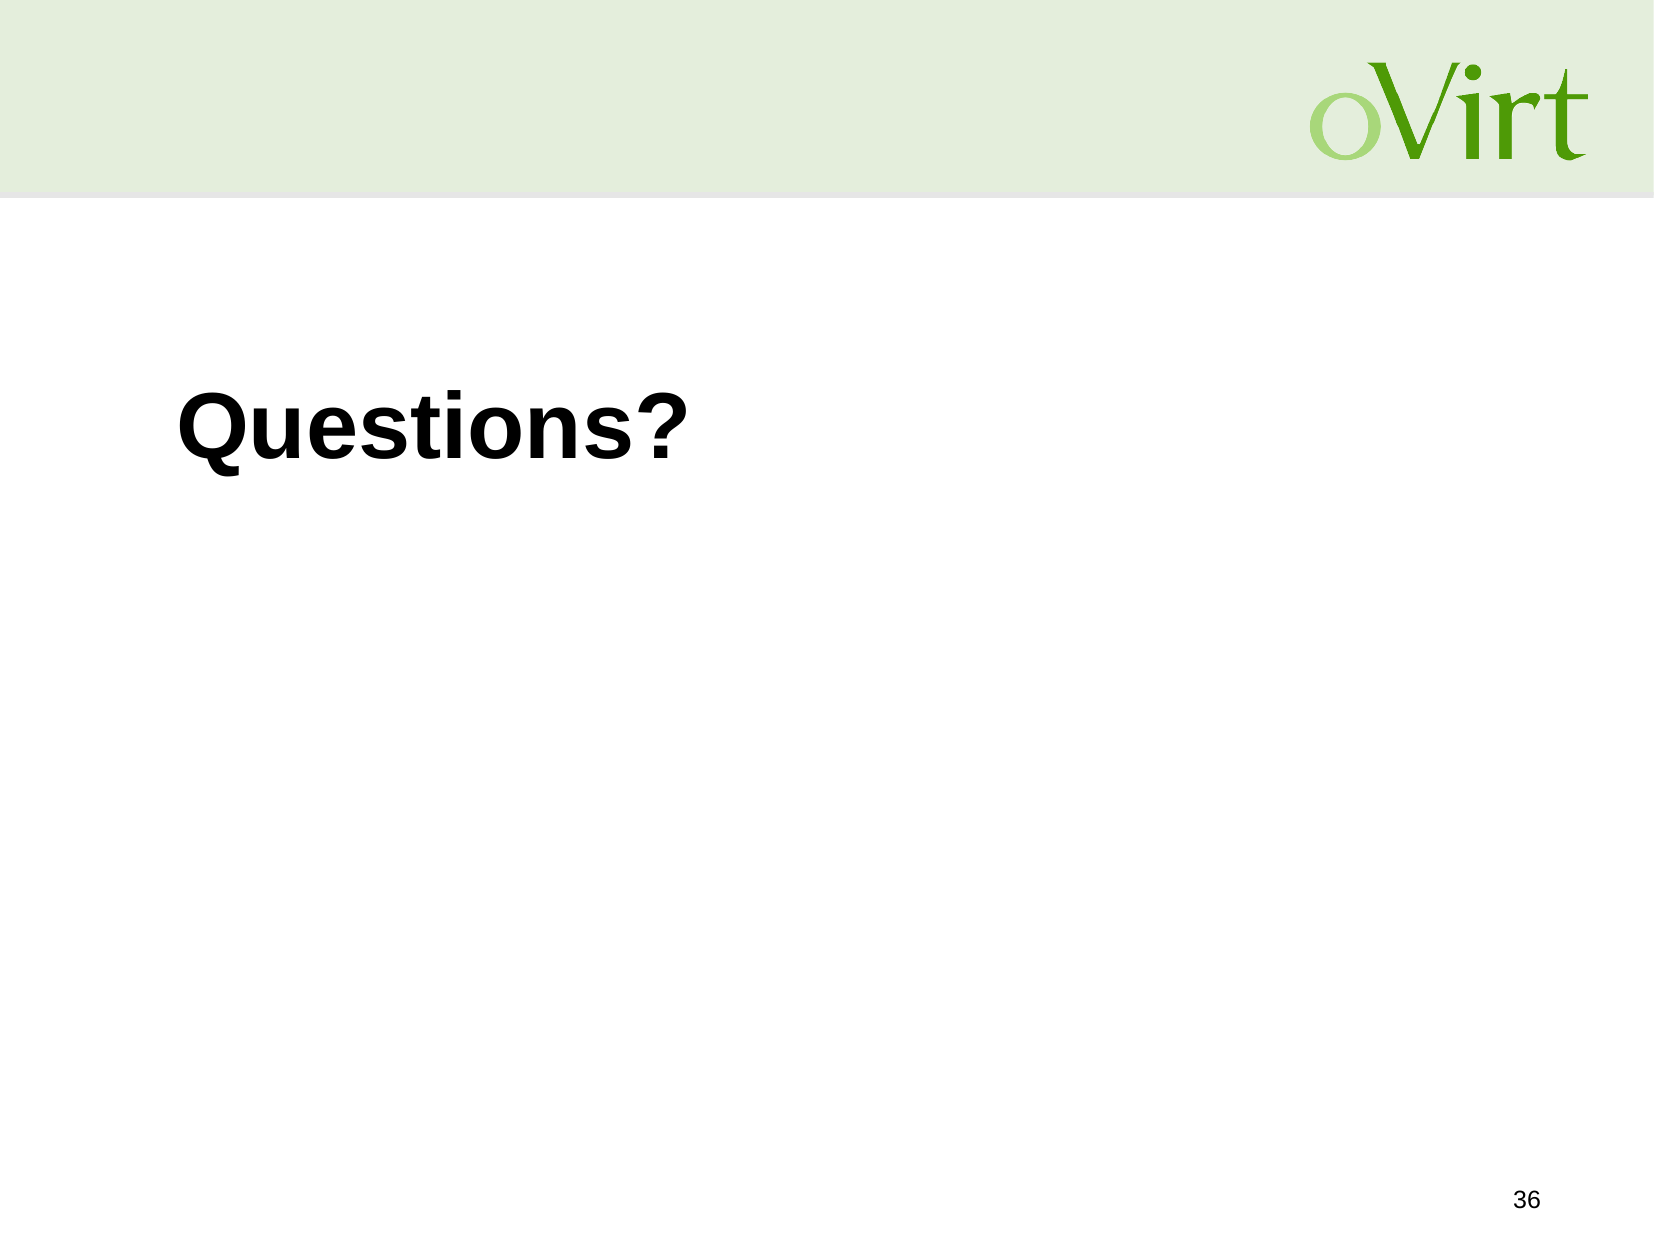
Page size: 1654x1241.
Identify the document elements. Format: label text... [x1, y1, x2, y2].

text_box Questions? [175, 374, 1549, 495]
picture [1289, 36, 1613, 180]
